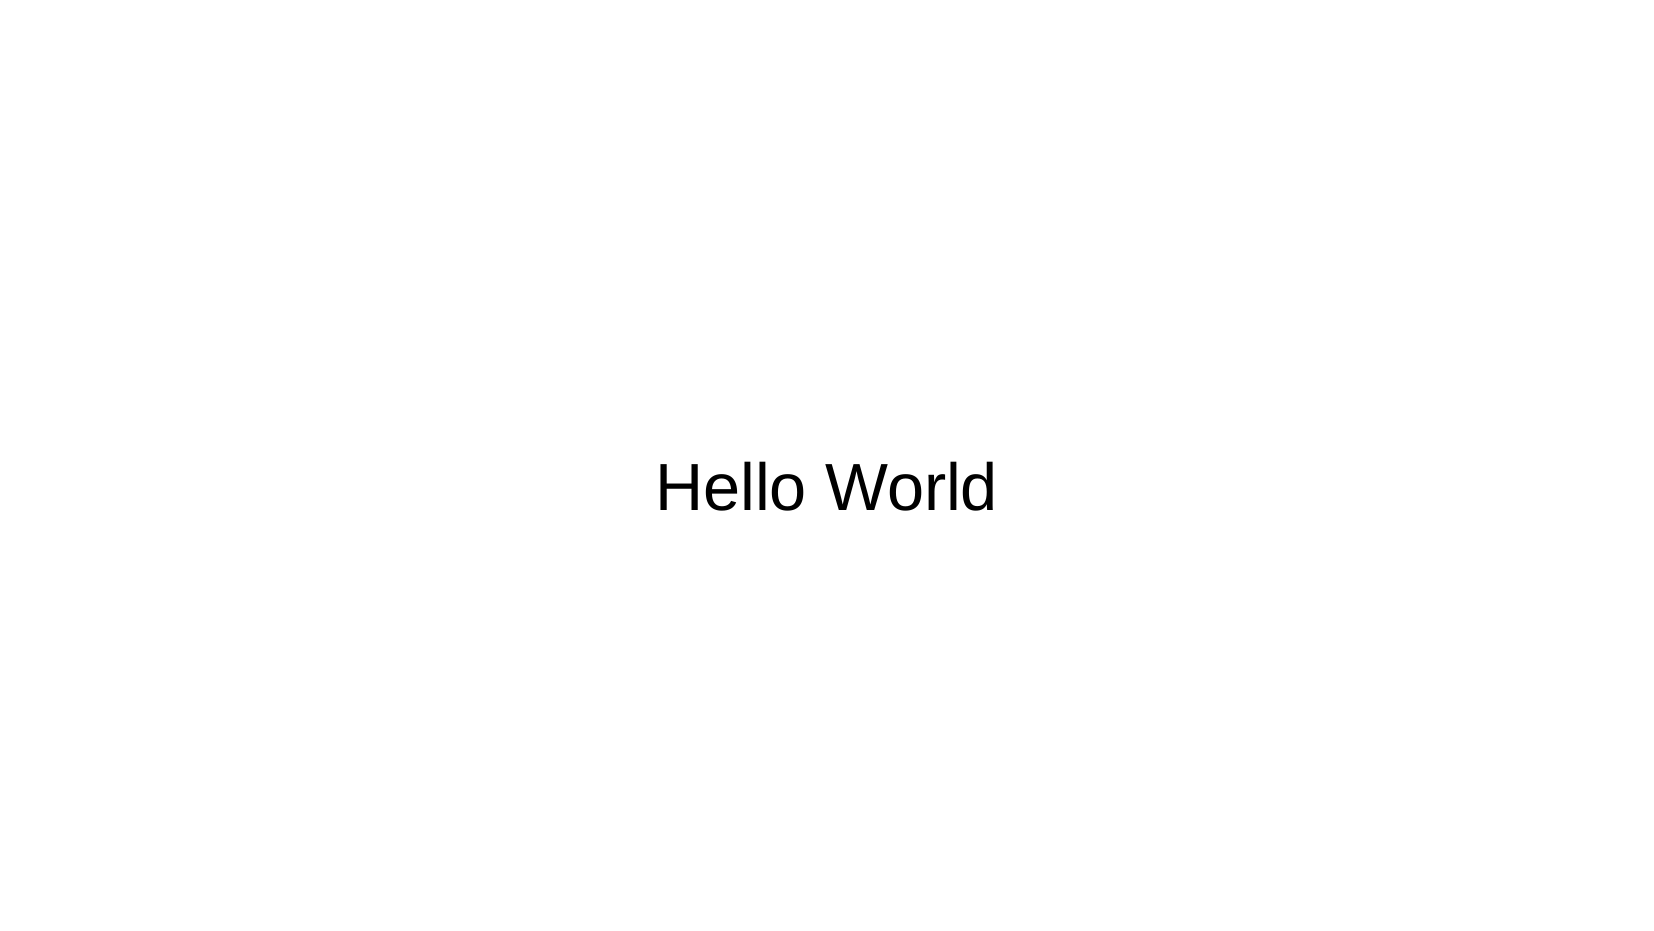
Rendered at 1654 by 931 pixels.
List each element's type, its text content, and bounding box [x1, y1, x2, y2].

subtitle Hello World [82, 217, 1571, 758]
